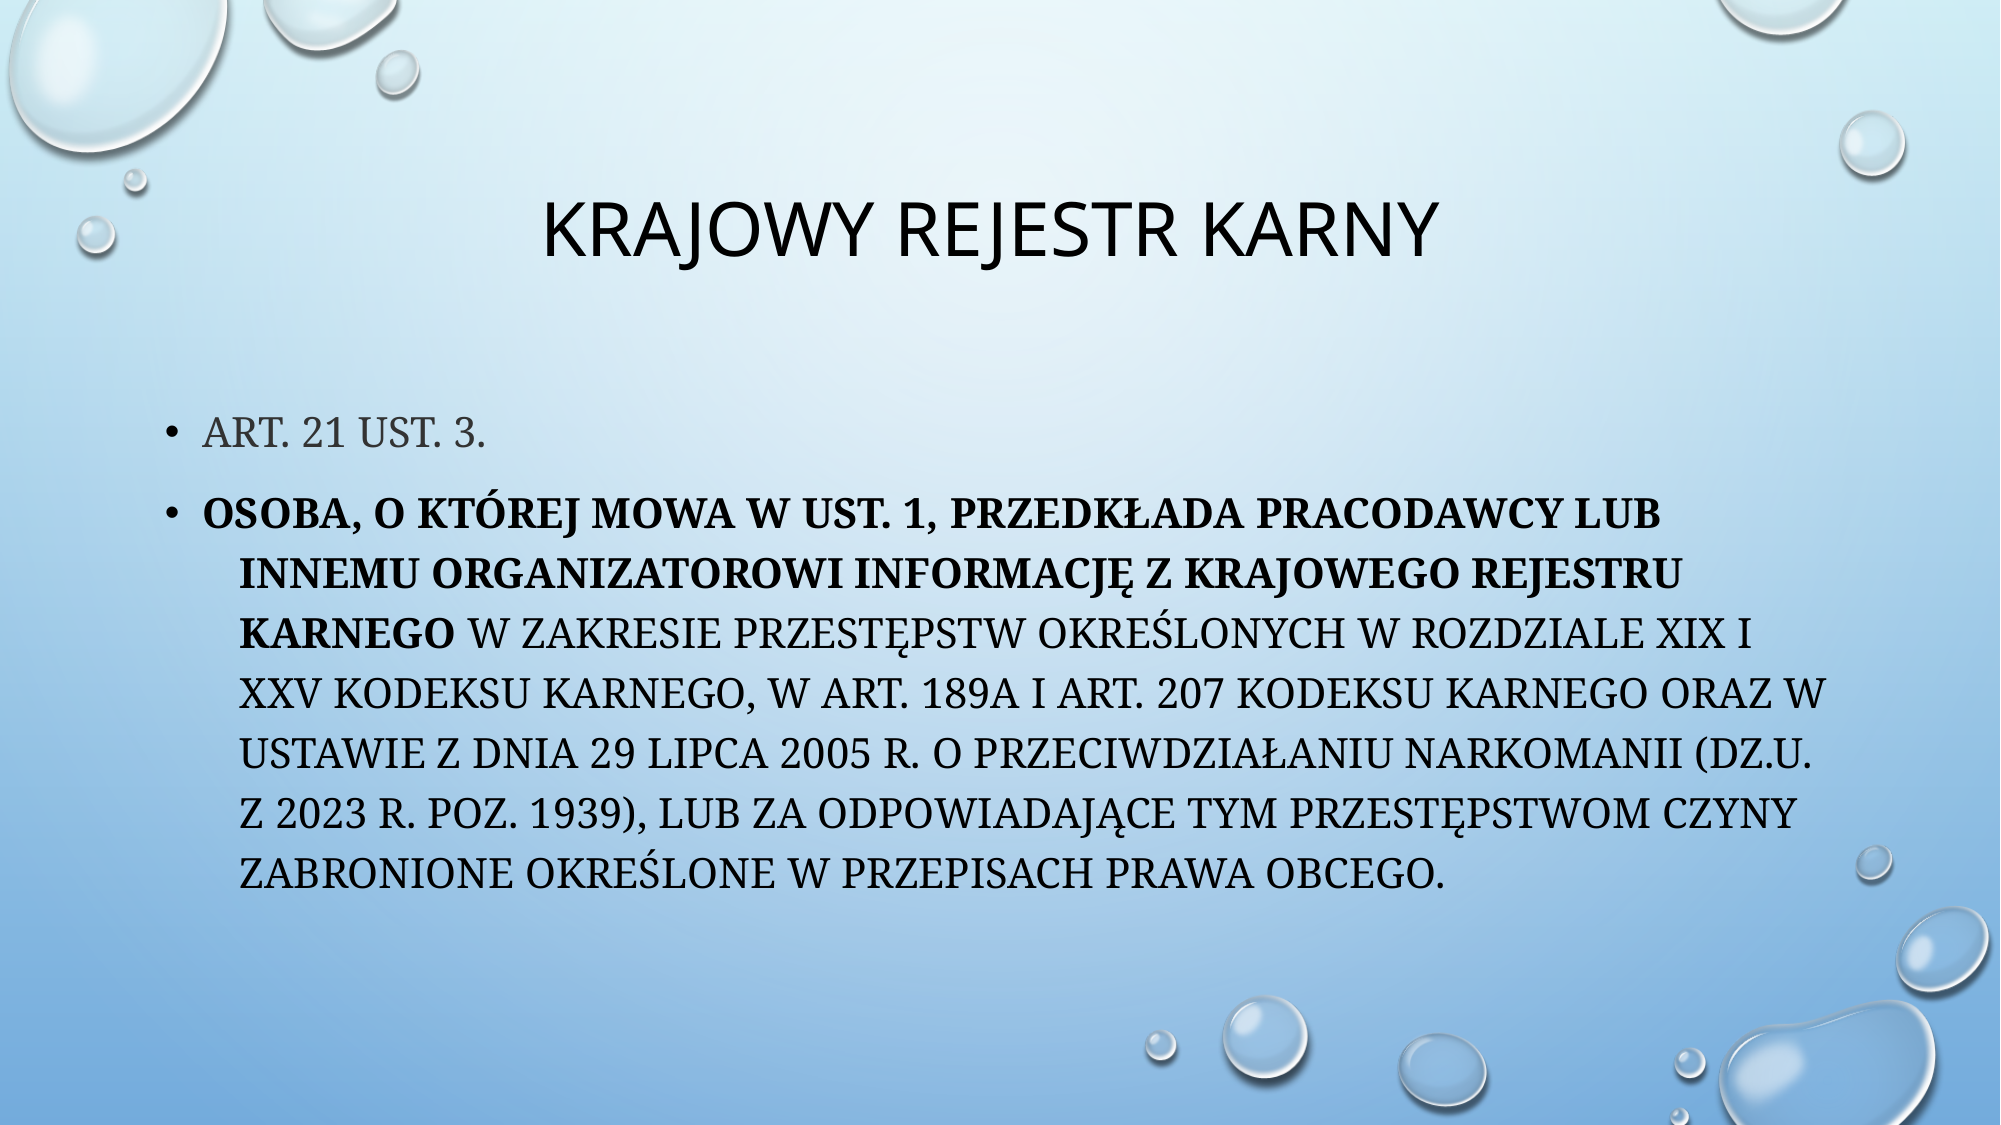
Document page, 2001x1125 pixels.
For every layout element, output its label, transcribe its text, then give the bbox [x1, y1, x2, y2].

title Krajowy rejestr karny [149, 101, 1851, 364]
list Art. 21 ust. 3. Osoba, o której mowa w ust. 1, przedkłada pracodawcy lub innemu organizatorowi informację z Krajowego Rejestru Karnego w zakresie przestępstw określonych w rozdziale XIX i XXV Kodeksu karnego, w art. 189a i art. 207 Kodeksu karnego oraz w ustawie z dnia 29 lipca 2005 r. o przeciwdziałaniu narkomanii (Dz.U. z 2023 r. poz. 1939), lub za odpowiadające tym przestępstwom czyny zabronione określone w przepisach prawa obcego. [149, 388, 1850, 950]
